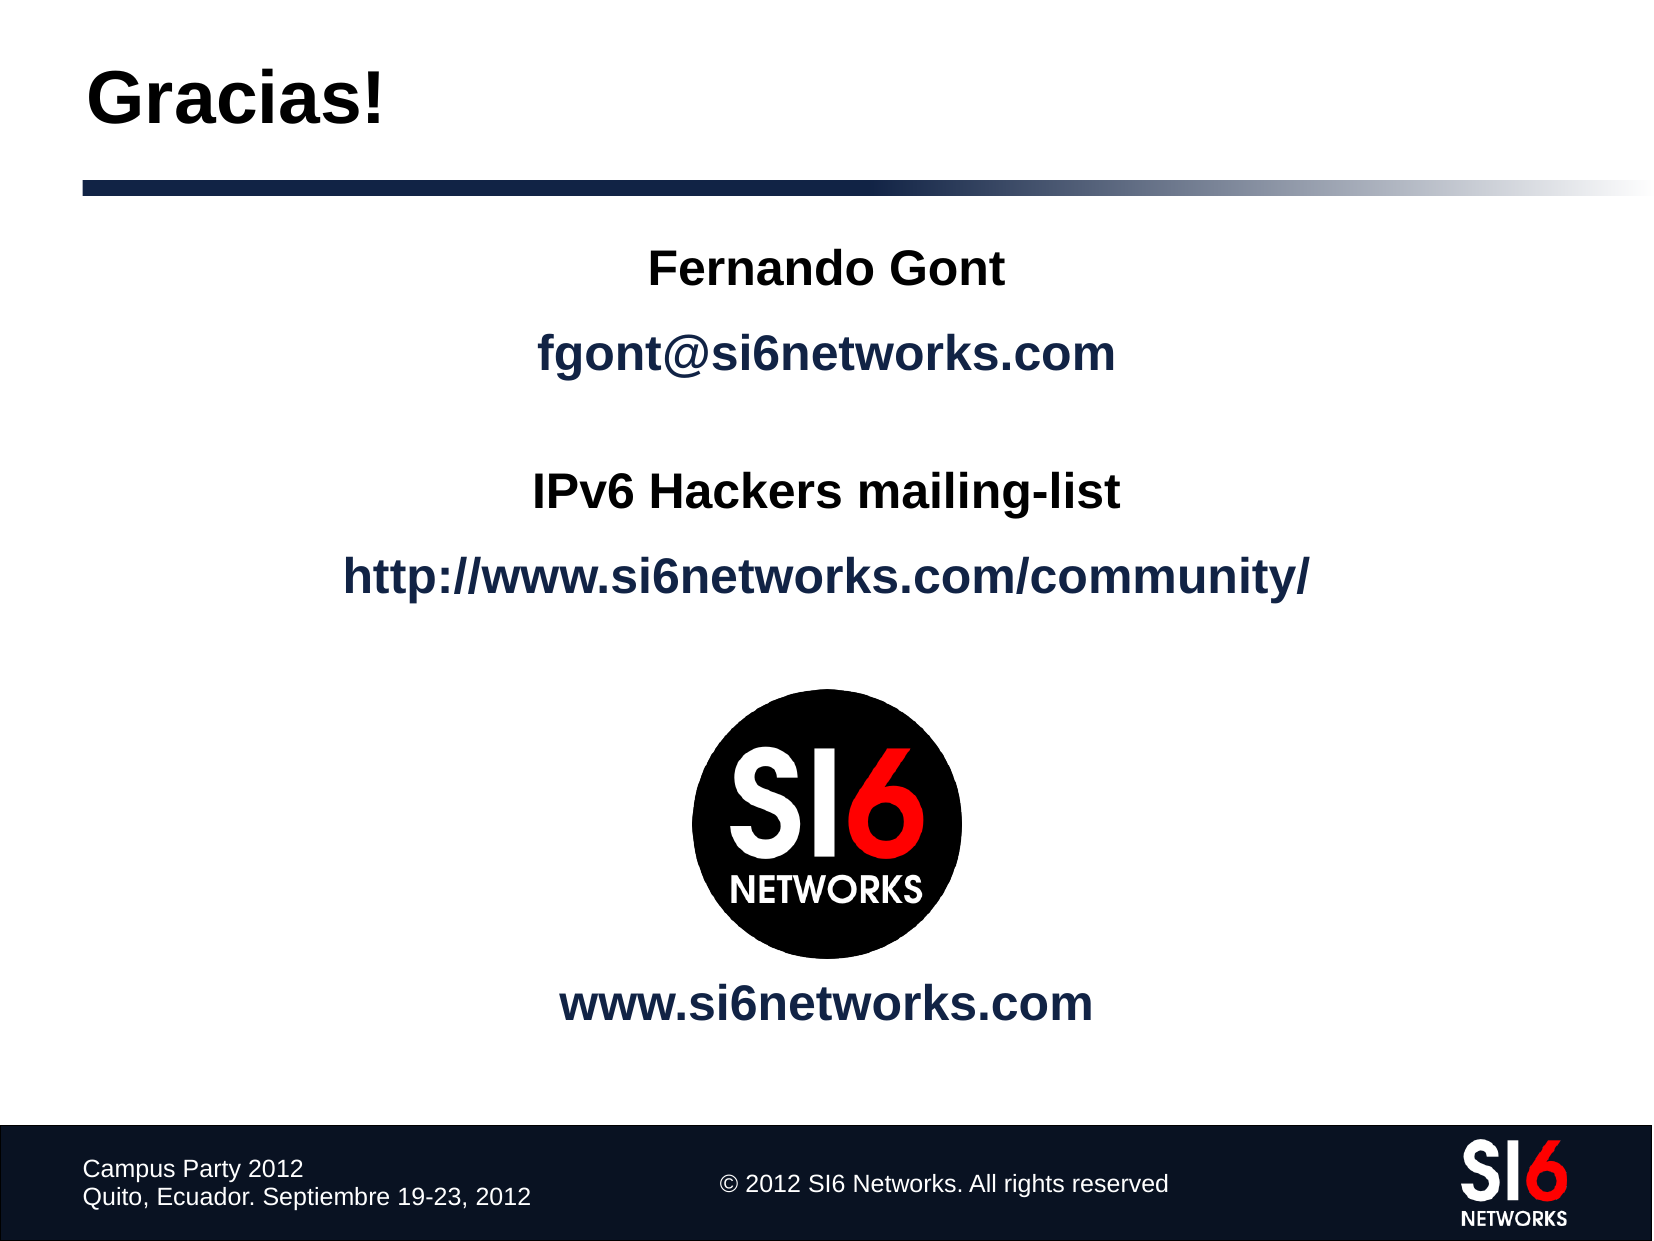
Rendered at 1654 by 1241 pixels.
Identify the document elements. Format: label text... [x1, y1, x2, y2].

picture [1461, 1139, 1567, 1226]
title Gracias! [86, 30, 1576, 166]
picture [692, 689, 962, 959]
list Fernando Gont fgont@si6networks.com IPv6 Hackers mailing-list http://www.si6networks.com/community/ www.si6networks.com [82, 240, 1571, 1059]
